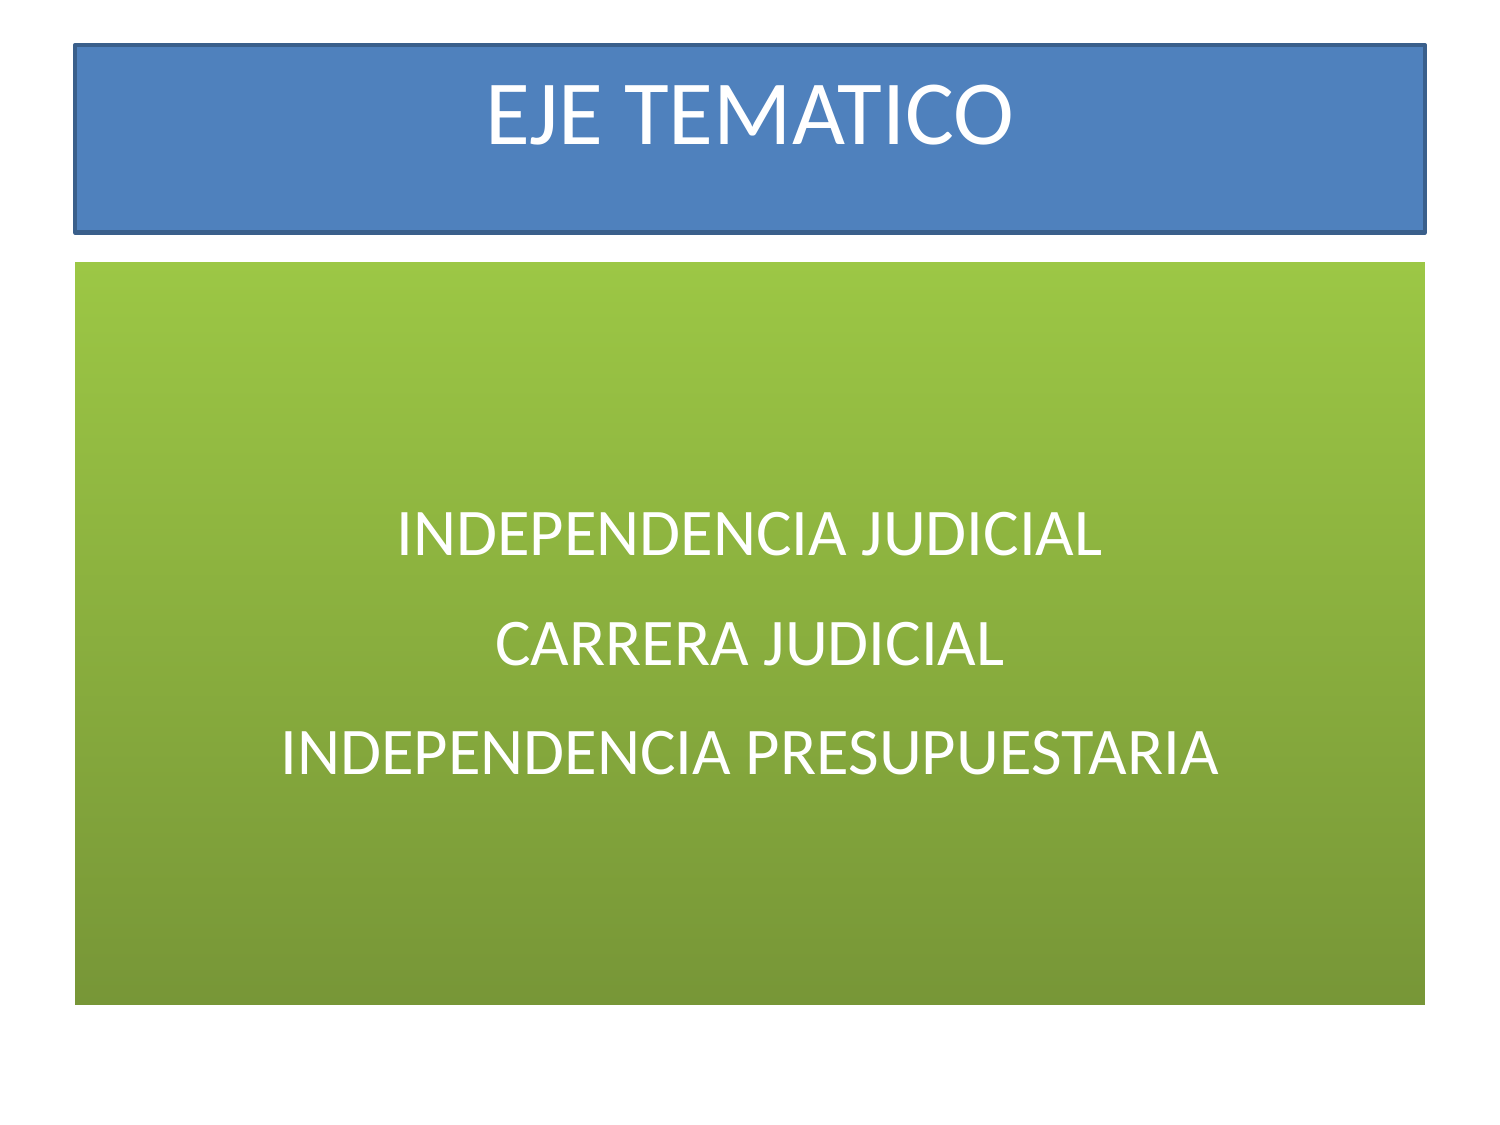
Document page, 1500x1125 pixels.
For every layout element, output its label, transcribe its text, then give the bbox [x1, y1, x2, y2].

list INDEPENDENCIA JUDICIAL CARRERA JUDICIAL INDEPENDENCIA PRESUPUESTARIA [75, 262, 1425, 1005]
title EJE TEMATICO [75, 45, 1425, 233]
